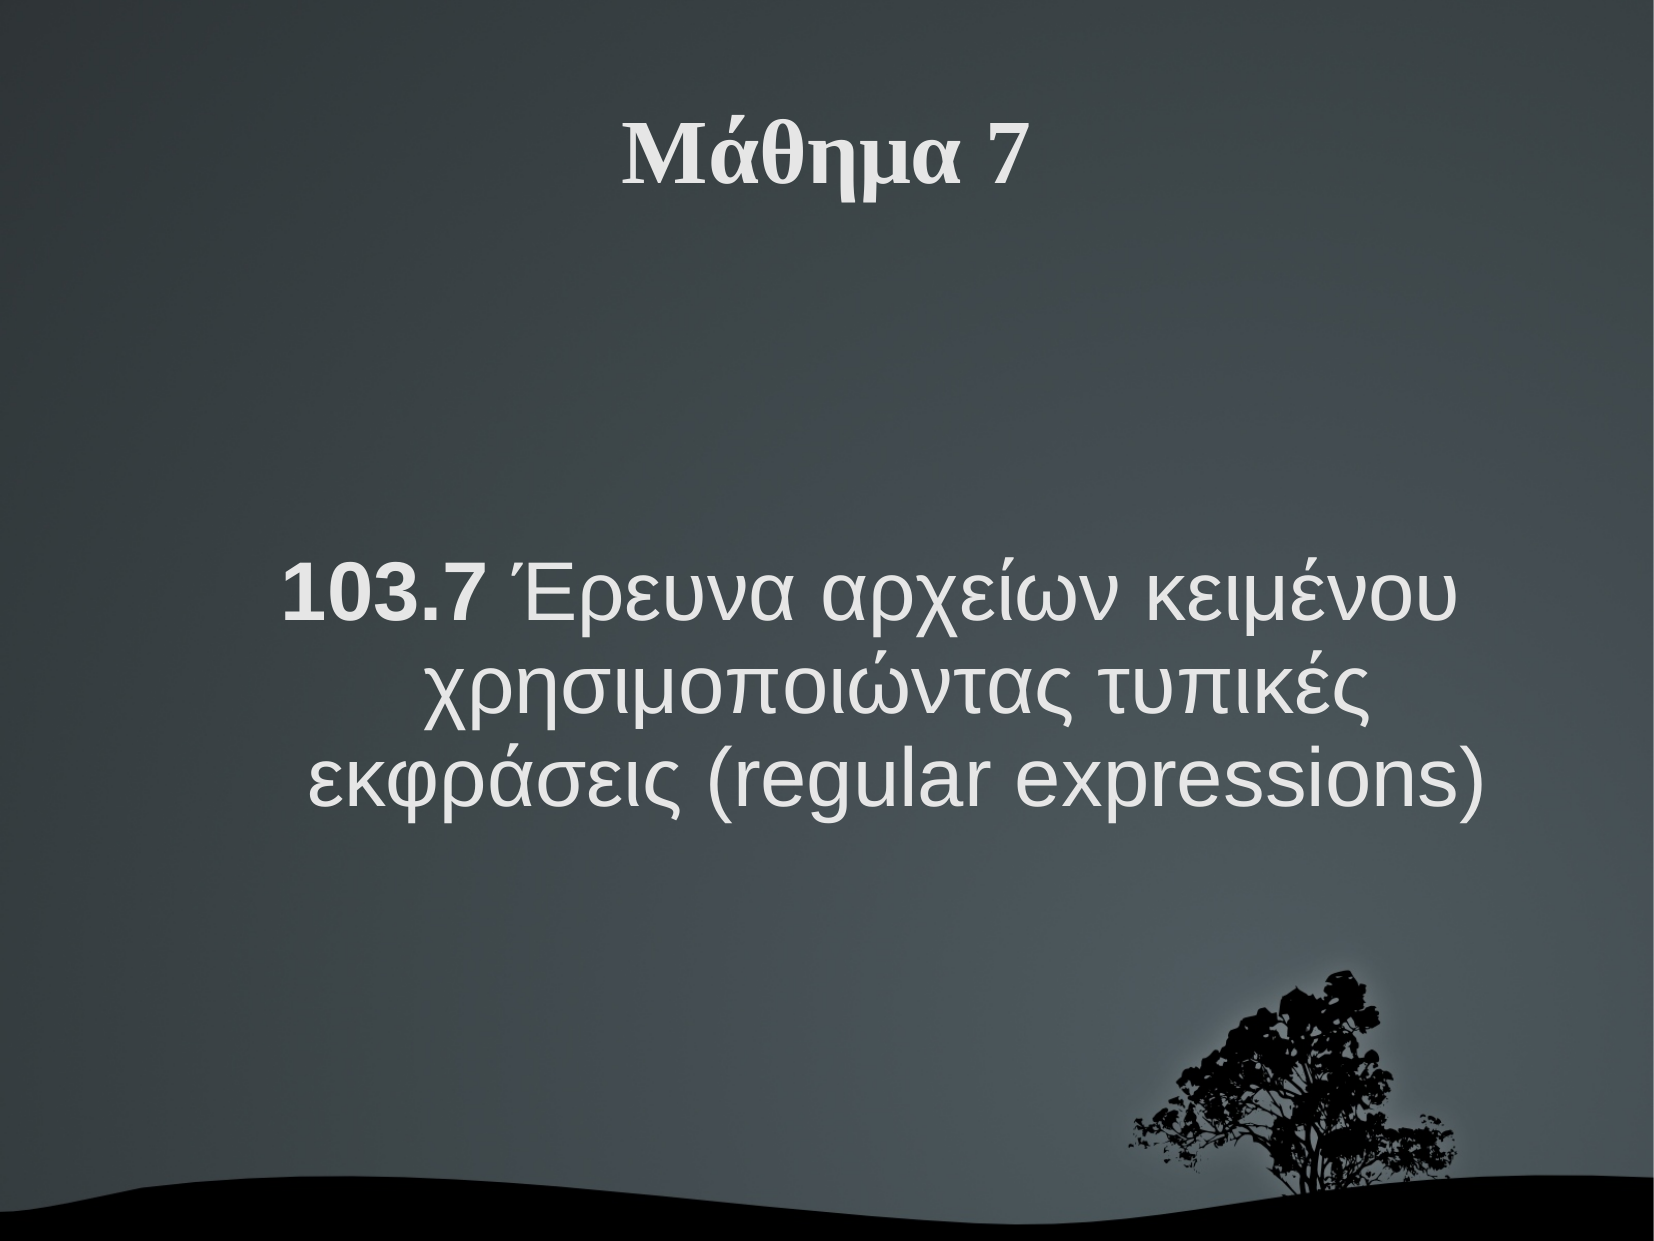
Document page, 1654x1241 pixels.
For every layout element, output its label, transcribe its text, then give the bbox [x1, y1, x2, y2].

list 103.7 Έρευνα αρχείων κειμένου χρησιμοποιώντας τυπικές εκφράσεις (regular expressions) [82, 290, 1571, 1109]
picture [0, 0, 1654, 1241]
title Μάθημα 7 [82, 49, 1571, 257]
